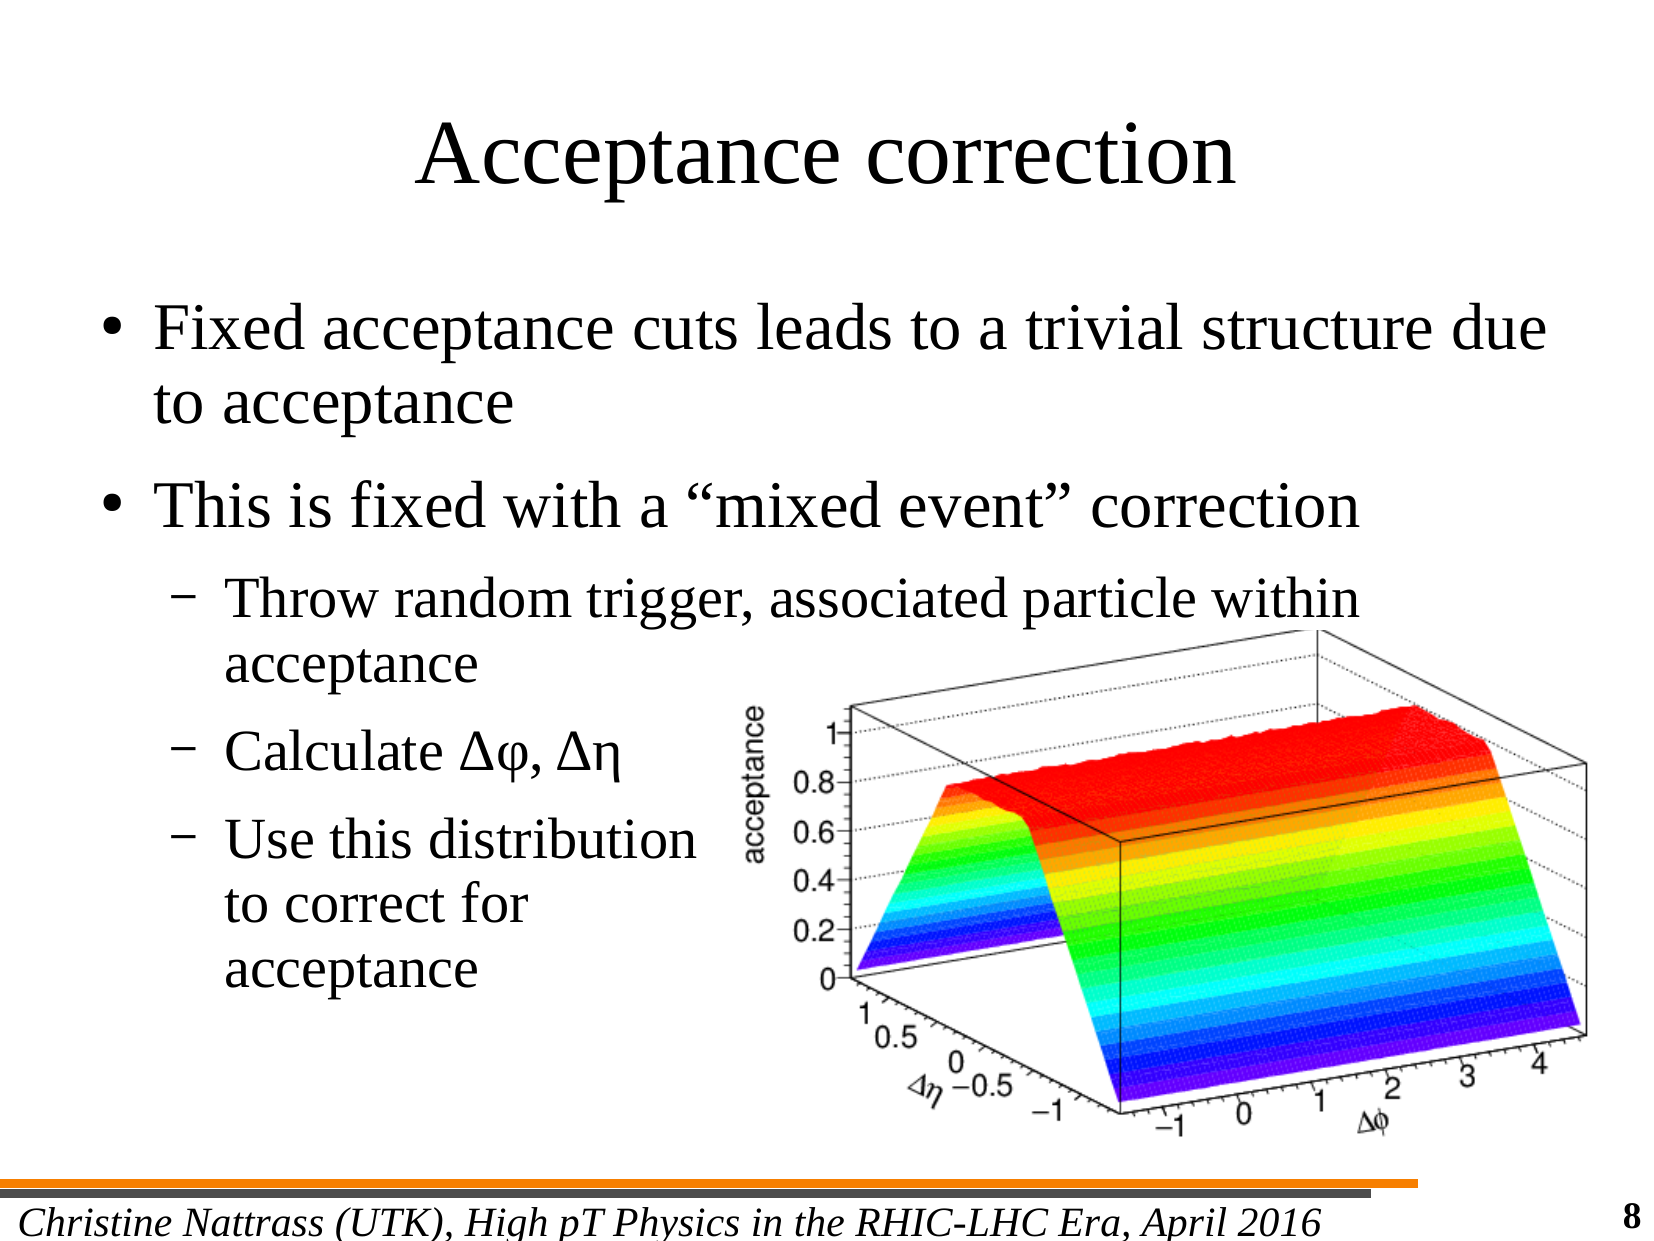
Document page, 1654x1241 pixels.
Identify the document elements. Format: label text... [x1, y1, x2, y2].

title Acceptance correction [82, 49, 1571, 257]
picture [319, 585, 1636, 1241]
list Fixed acceptance cuts leads to a trivial structure due to acceptance This is fixed with a “mixed event” correction Throw random trigger, associated particle within acceptance Calculate Δφ, Δη Use this distribution to correct for acceptance [82, 290, 1571, 1010]
